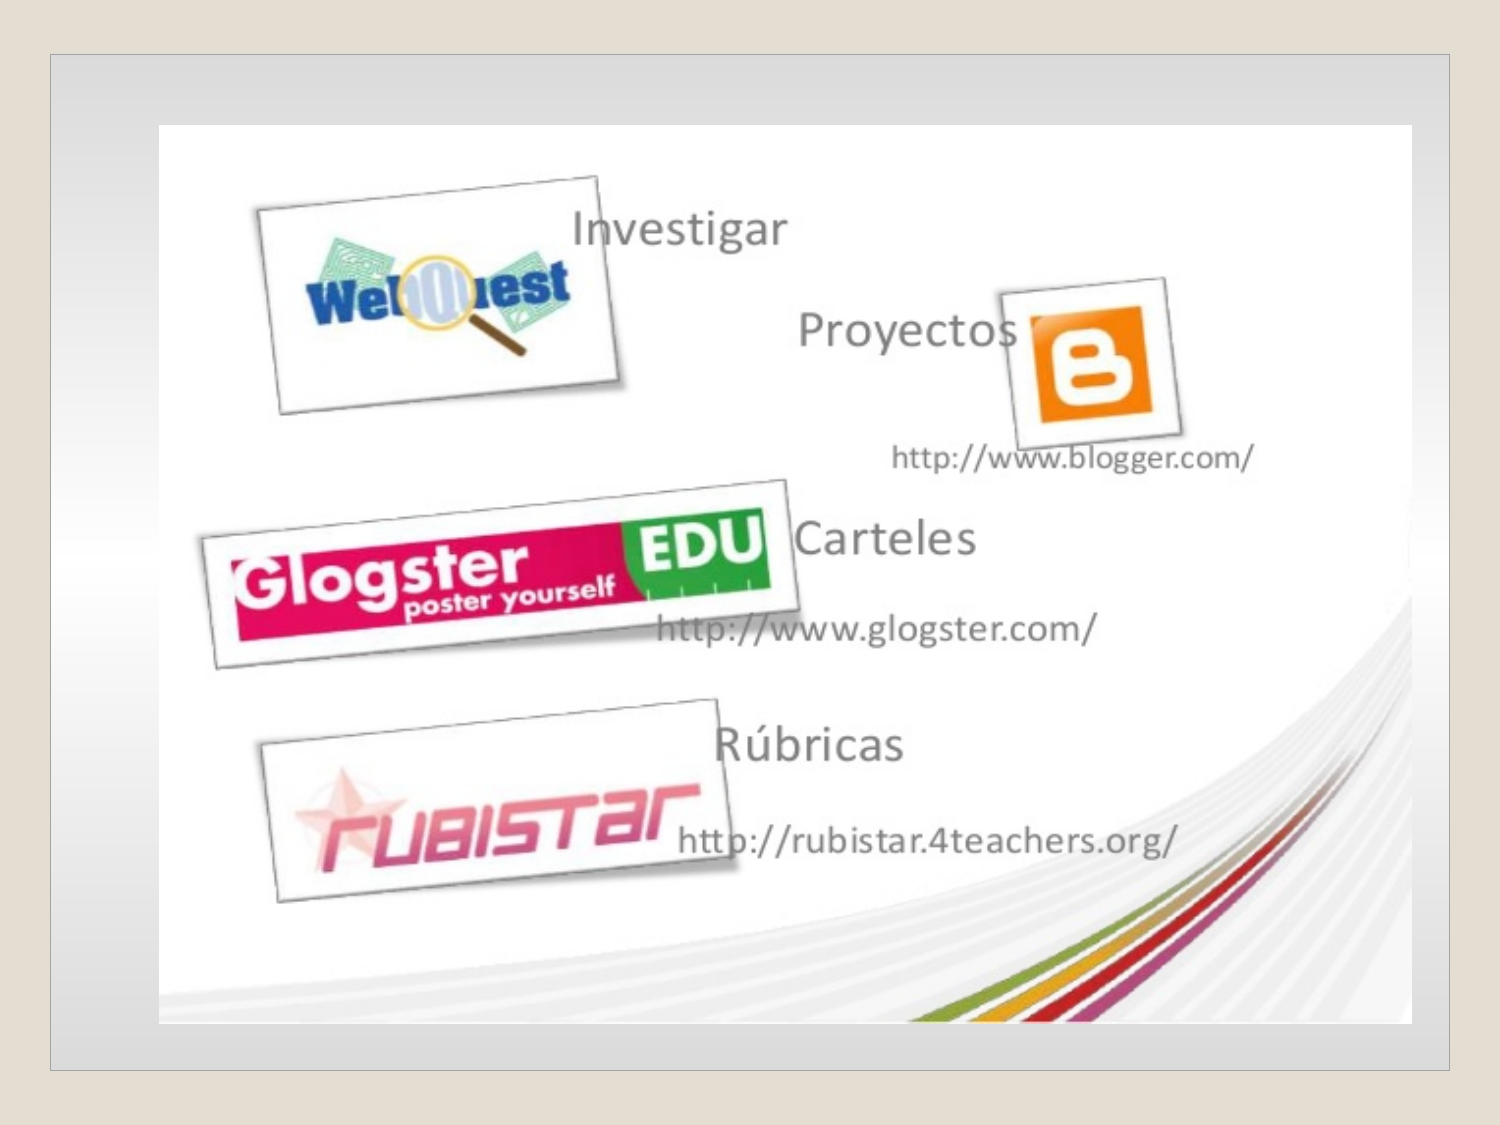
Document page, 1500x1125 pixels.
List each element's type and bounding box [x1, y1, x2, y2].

picture [159, 125, 1412, 1024]
